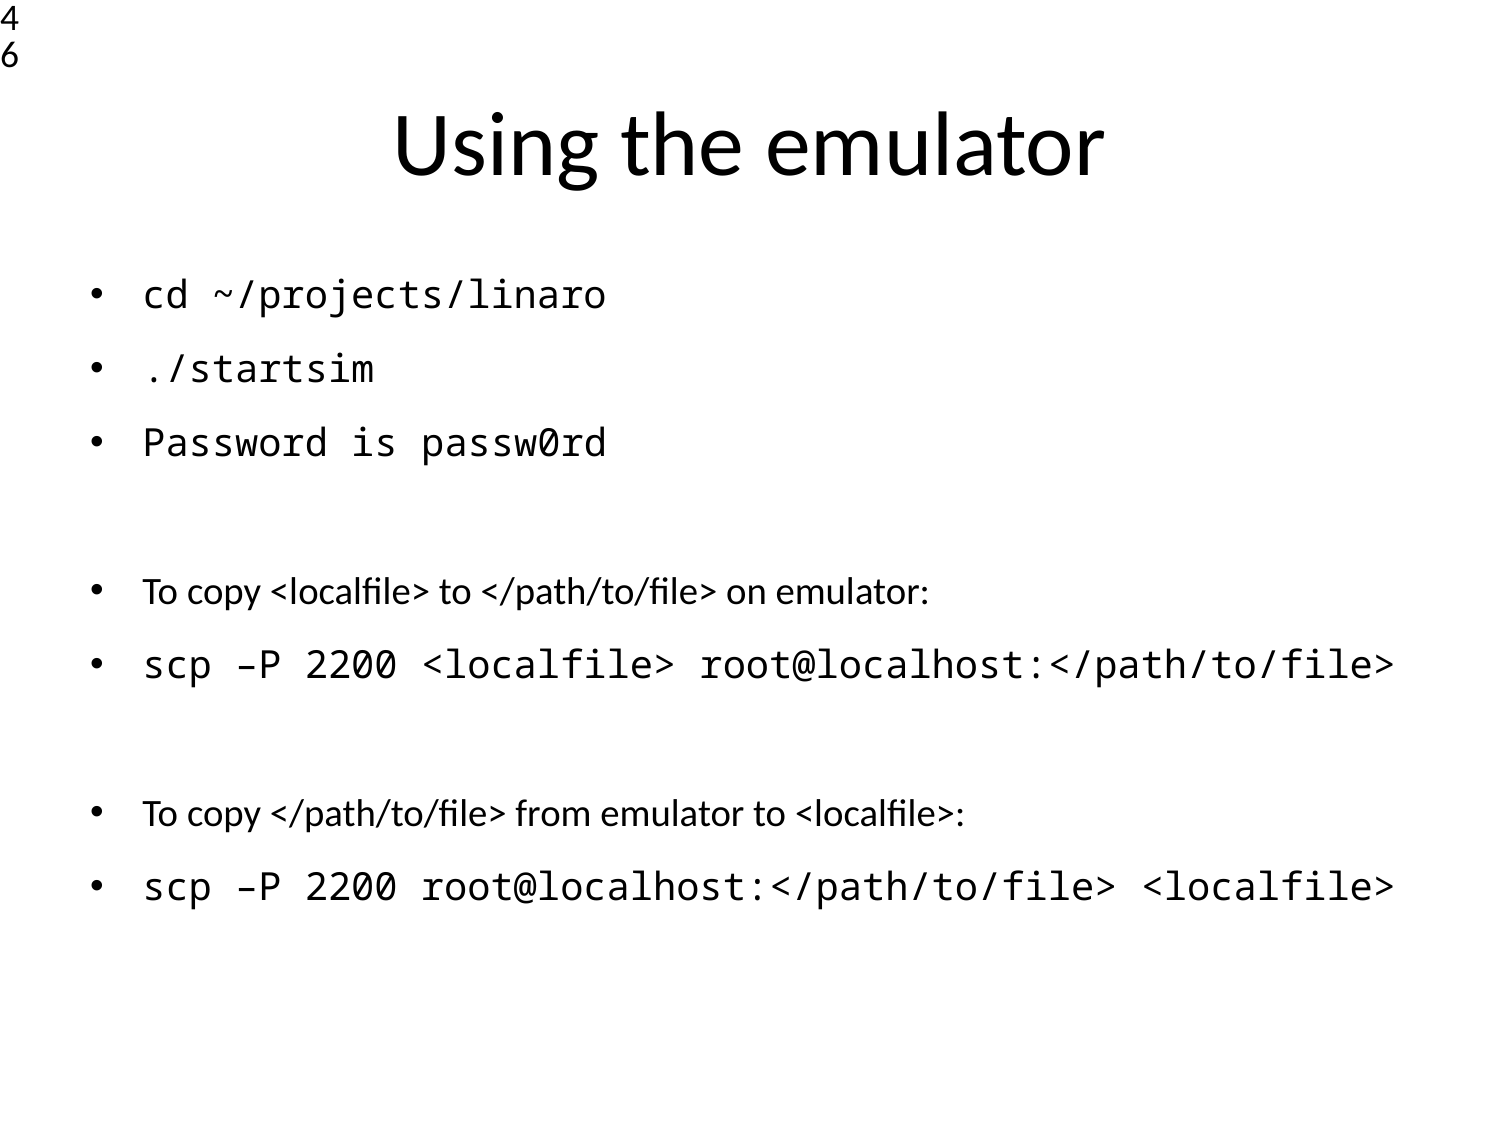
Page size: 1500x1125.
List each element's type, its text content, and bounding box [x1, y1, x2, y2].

title Using the emulator [75, 45, 1425, 233]
list cd ~/projects/linaro ./startsim Password is passw0rd To copy <localfile> to </path/to/file> on emulator: scp –P 2200 <localfile> root@localhost:</path/to/file> To copy </path/to/file> from emulator to <localfile>: scp –P 2200 root@localhost:</path/to/file> <localfile> [75, 262, 1425, 1005]
